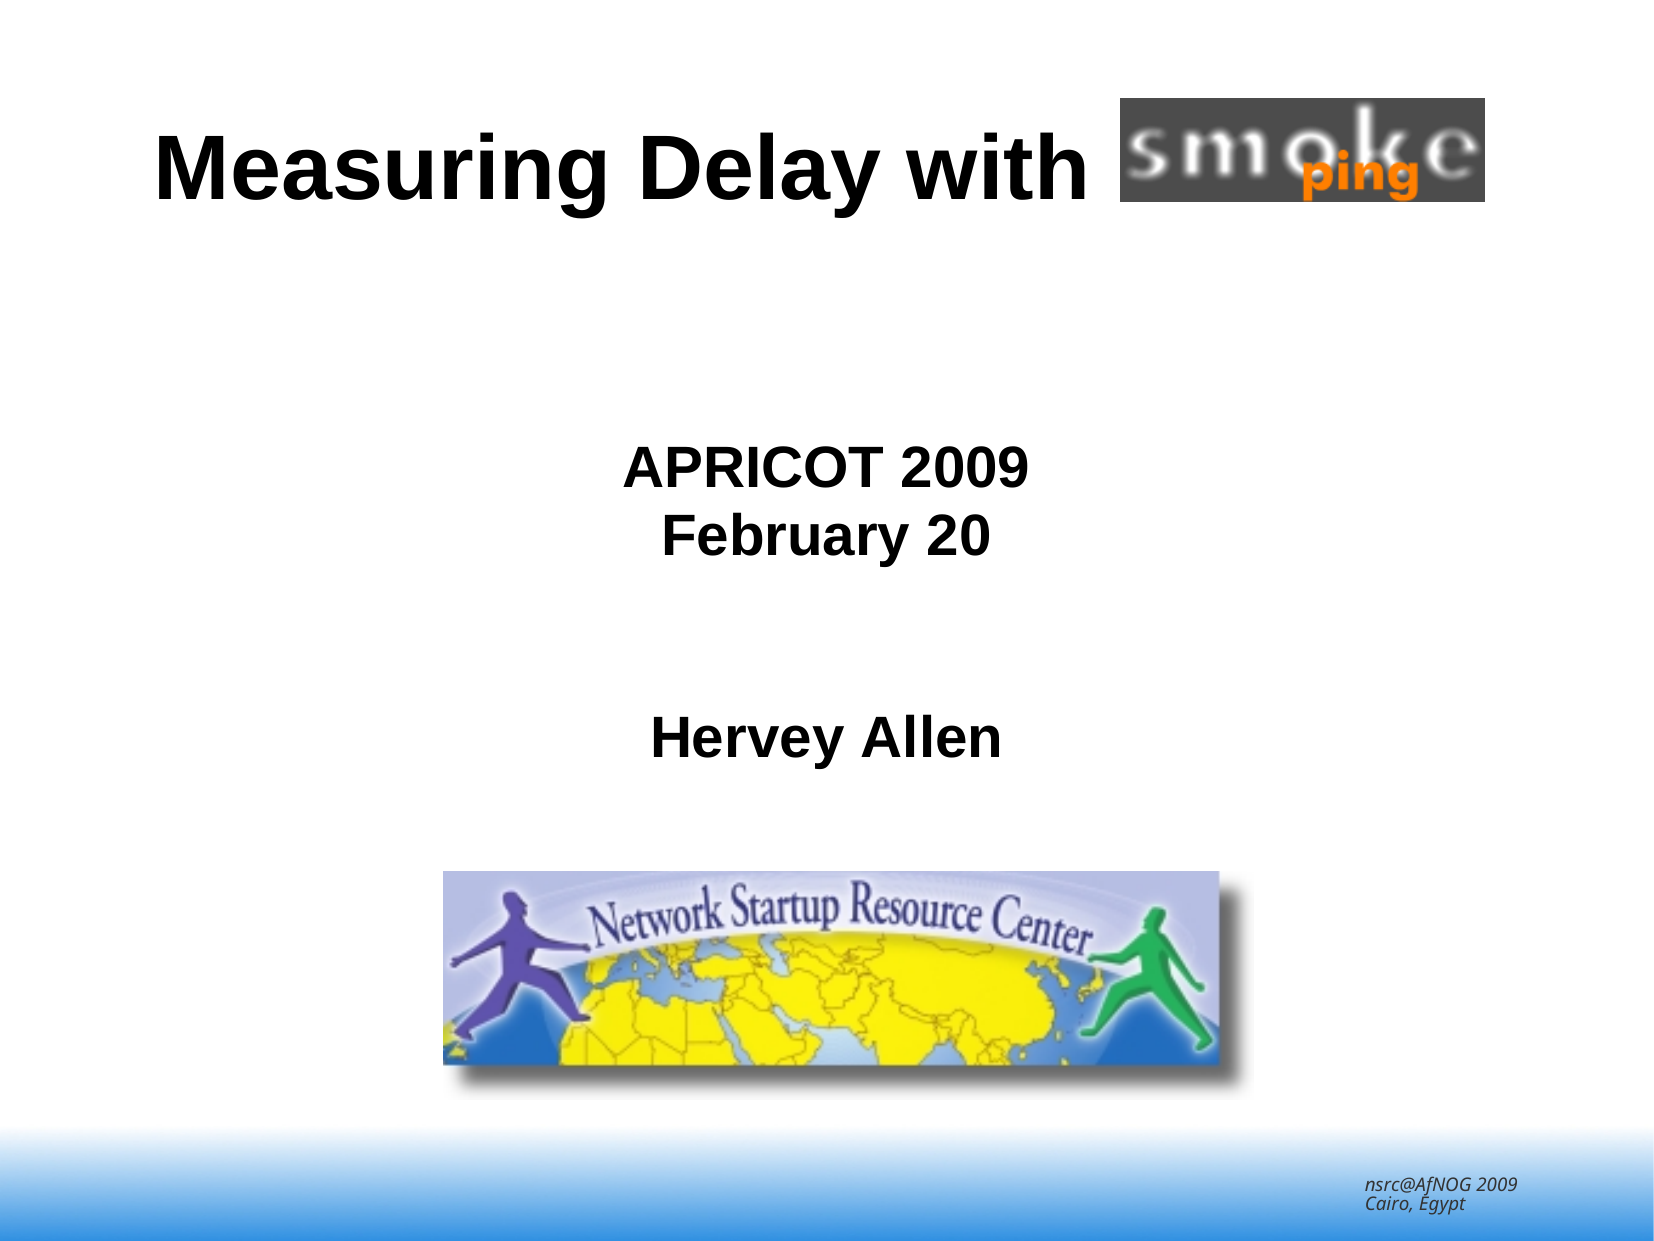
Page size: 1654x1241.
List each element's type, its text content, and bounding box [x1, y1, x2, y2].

subtitle [82, 290, 1571, 1109]
title Measuring Delay with APRICOT 2009 February 20 Hervey Allen [82, 38, 1571, 290]
picture [443, 871, 1254, 1100]
picture [1120, 98, 1485, 202]
picture [0, 1124, 1654, 1241]
